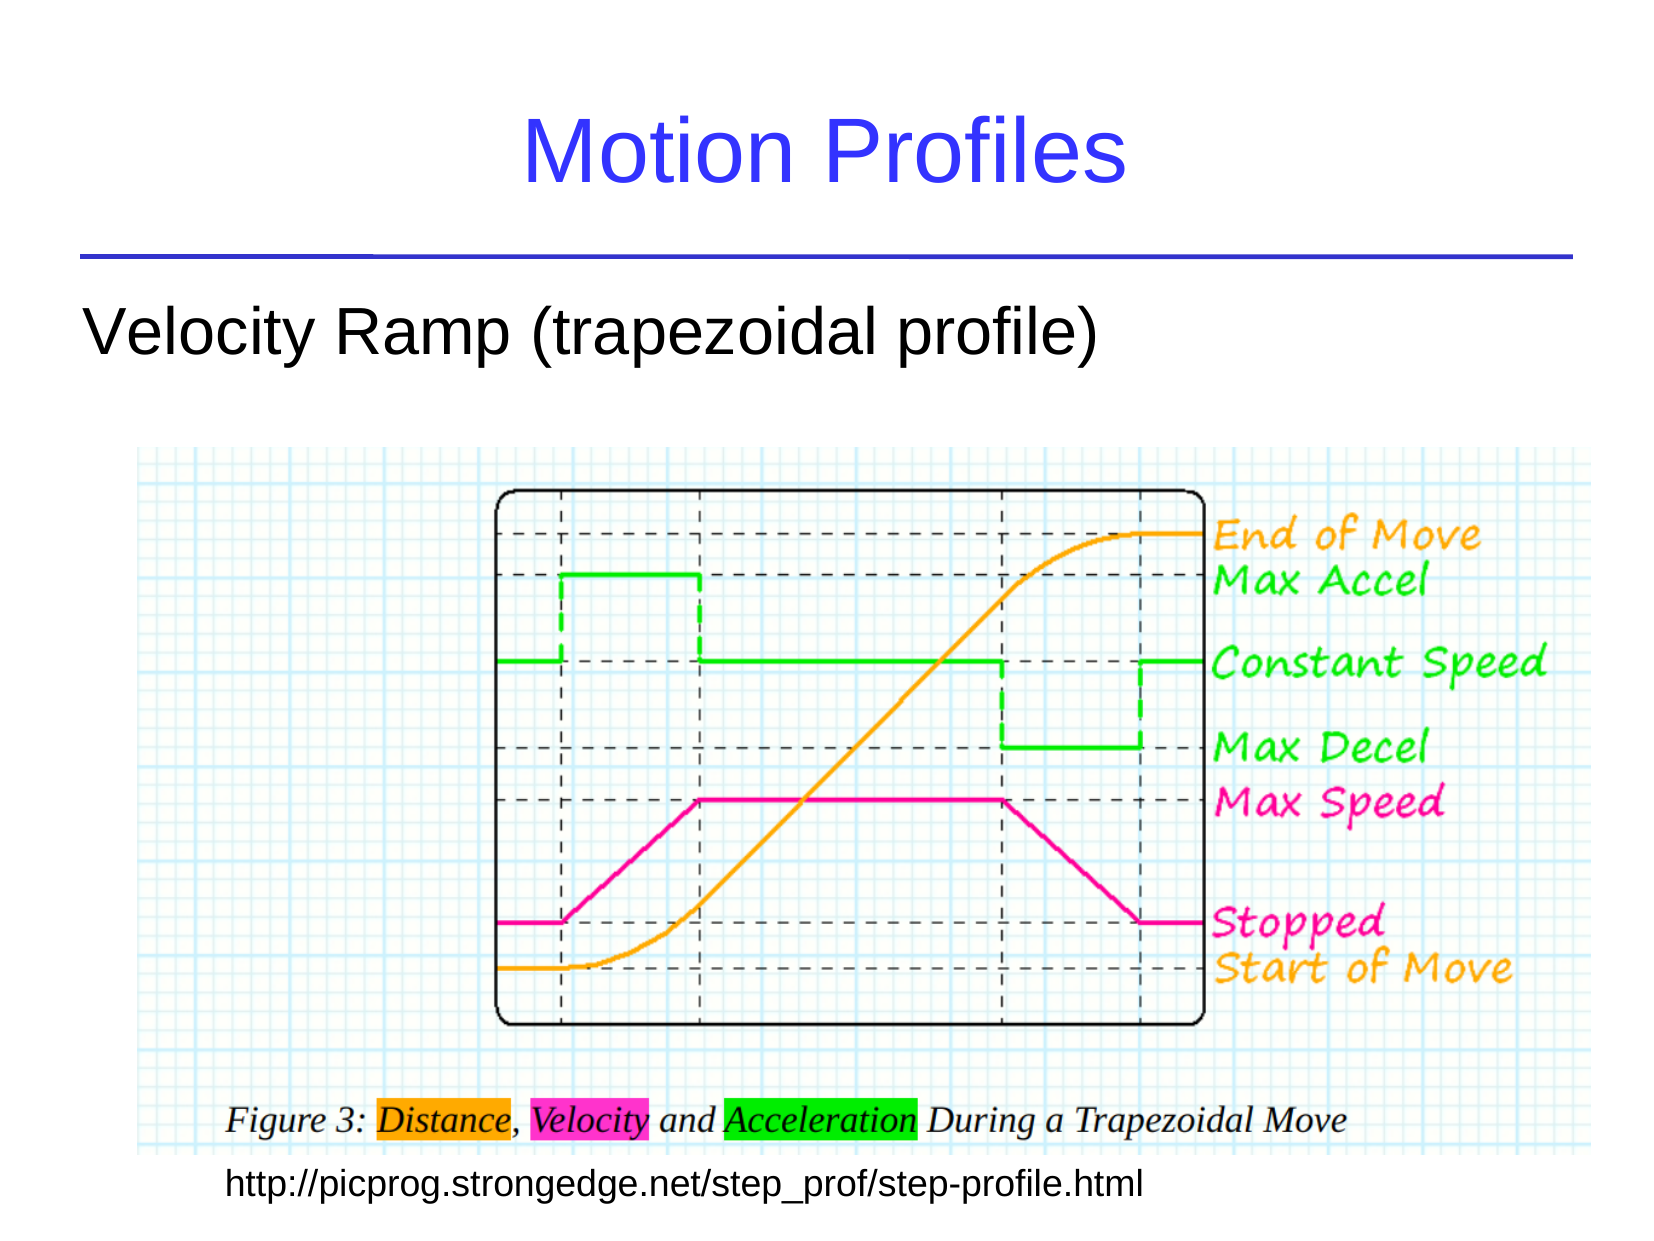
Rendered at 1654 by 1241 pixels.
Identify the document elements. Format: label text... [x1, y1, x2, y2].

text_box http://picprog.strongedge.net/step_prof/step-profile.html [210, 1155, 1366, 1213]
title Motion Profiles [82, 49, 1569, 255]
picture [137, 447, 1591, 1156]
list Velocity Ramp (trapezoidal profile) [82, 290, 1569, 1008]
